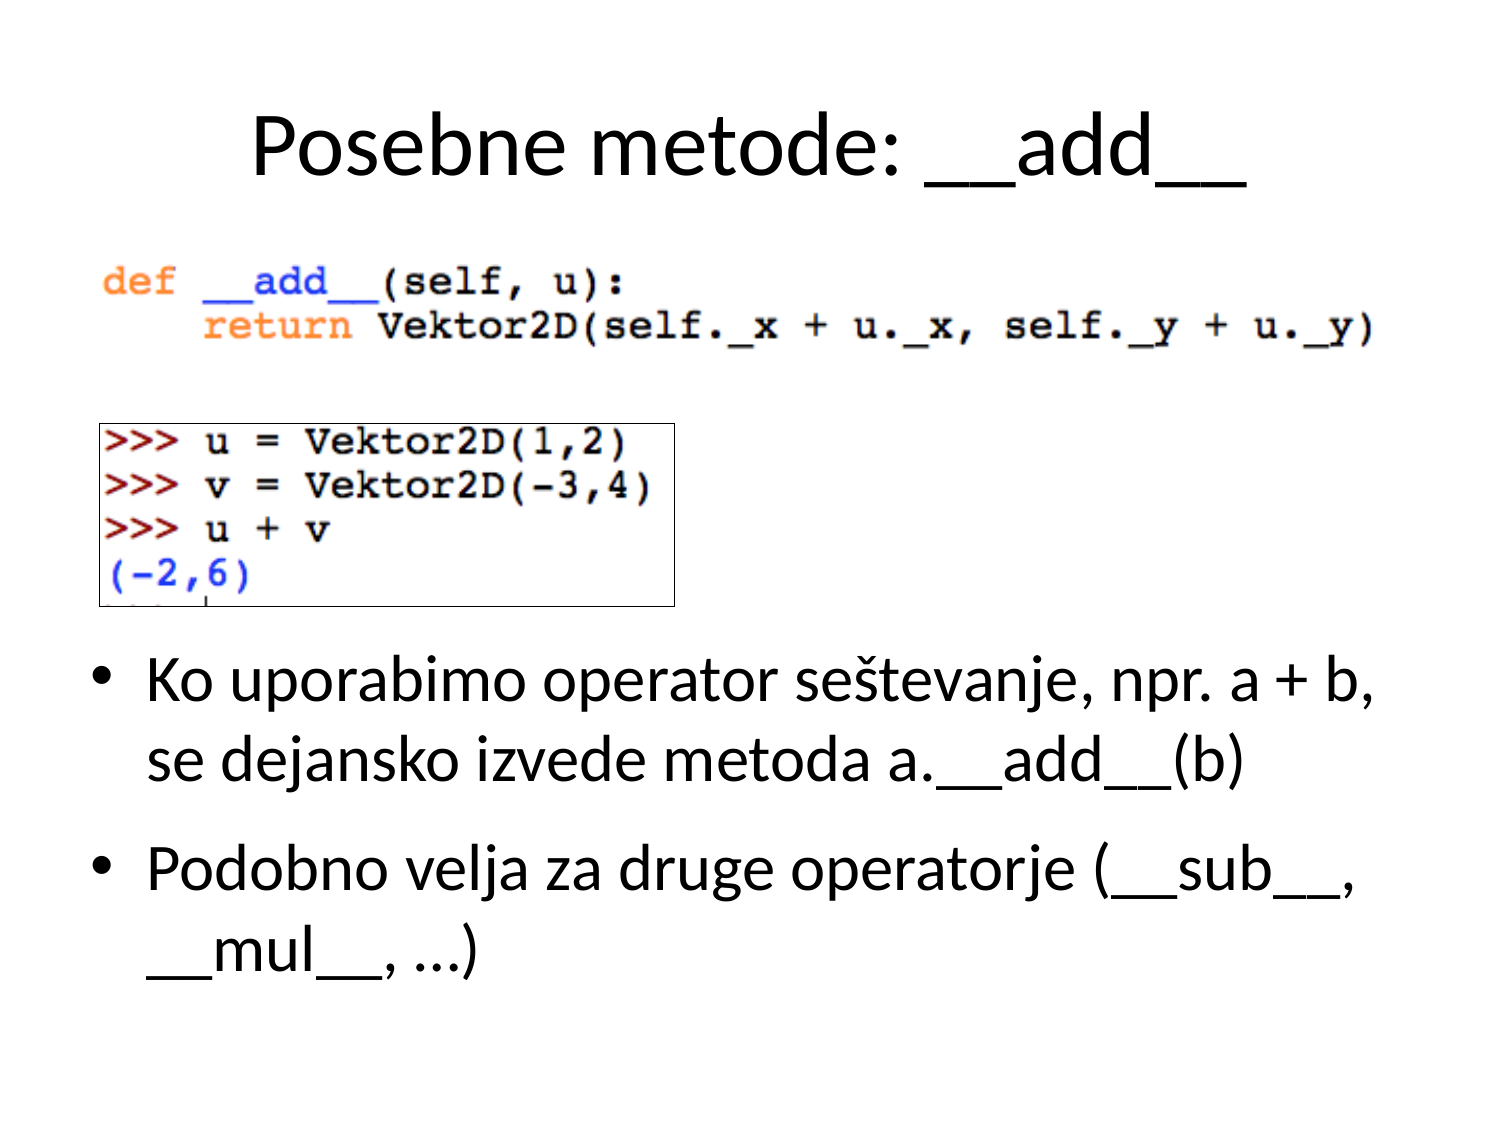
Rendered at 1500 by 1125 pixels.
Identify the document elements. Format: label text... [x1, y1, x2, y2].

picture [99, 423, 675, 607]
picture [99, 263, 1398, 383]
list Ko uporabimo operator seštevanje, npr. a + b, se dejansko izvede metoda a.__add__(b) Podobno velja za druge operatorje (__sub__, __mul__, …) [75, 626, 1425, 1005]
title Posebne metode: __add__ [75, 45, 1425, 233]
